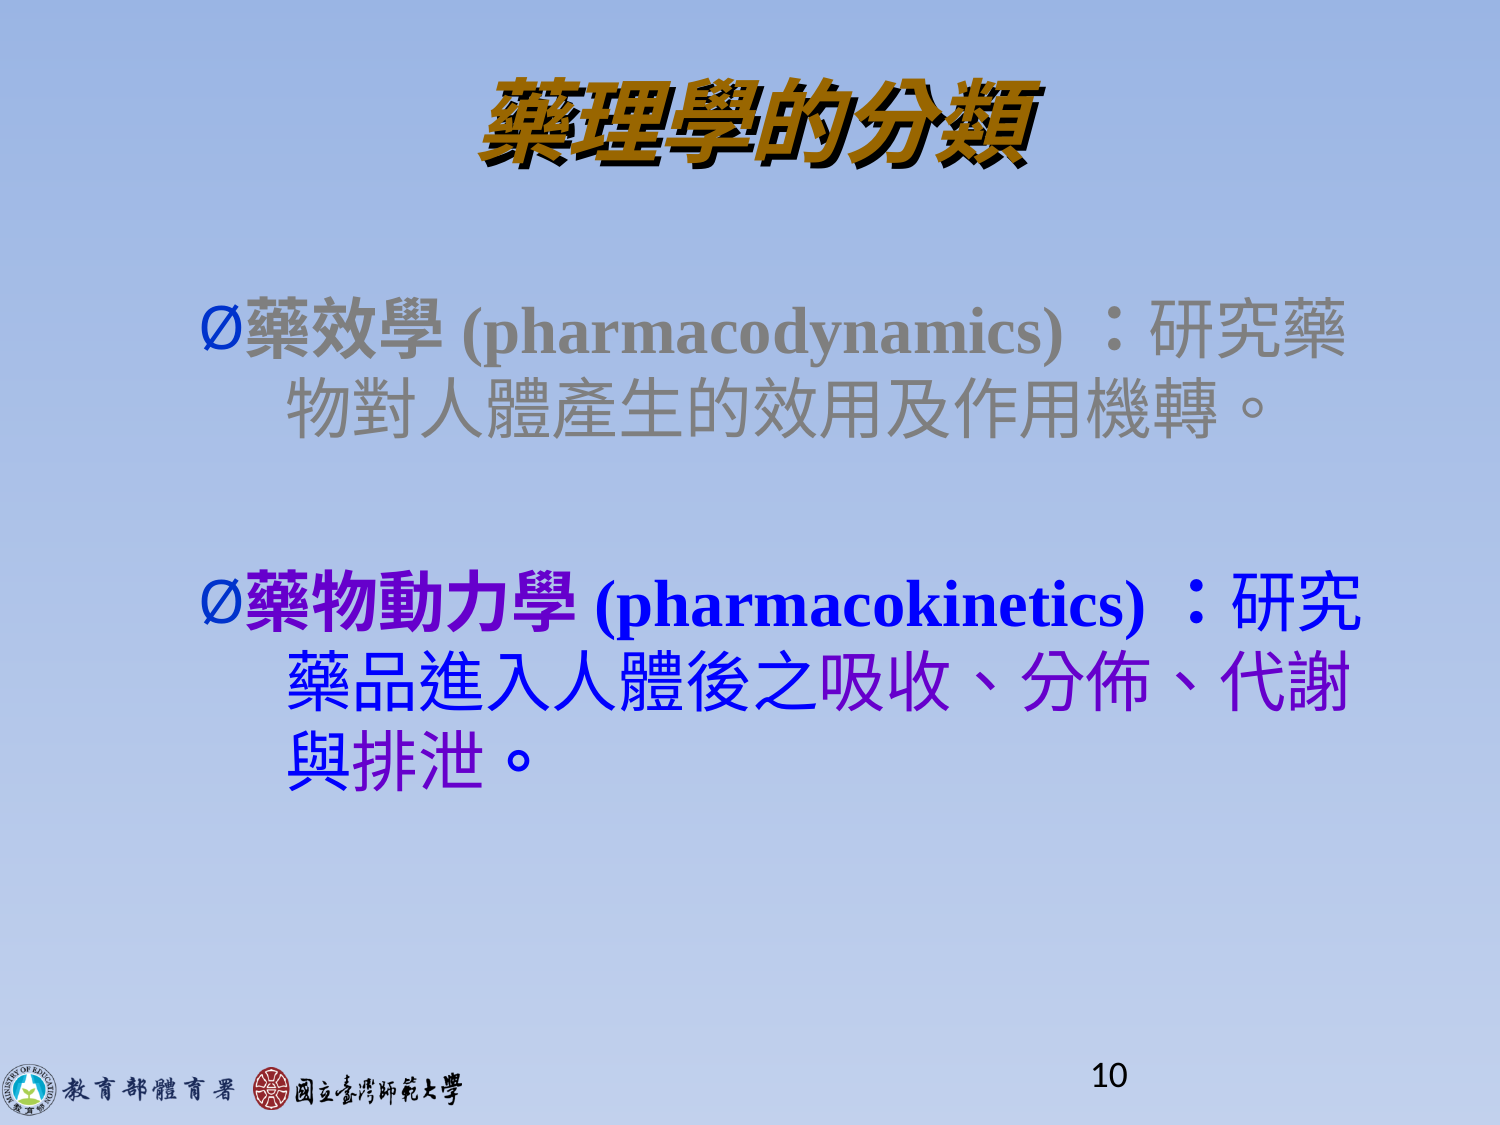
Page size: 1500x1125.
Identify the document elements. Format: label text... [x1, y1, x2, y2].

text_box [1074, 1042, 1426, 1103]
list 藥效學(pharmacodynamics)：研究藥物對人體產生的效用及作用機轉。 藥物動力學(pharmacokinetics)：研究藥品進入人體後之吸收、分佈、代謝與排泄。 [183, 278, 1388, 977]
title 藥理學的分類 [0, 42, 1500, 196]
